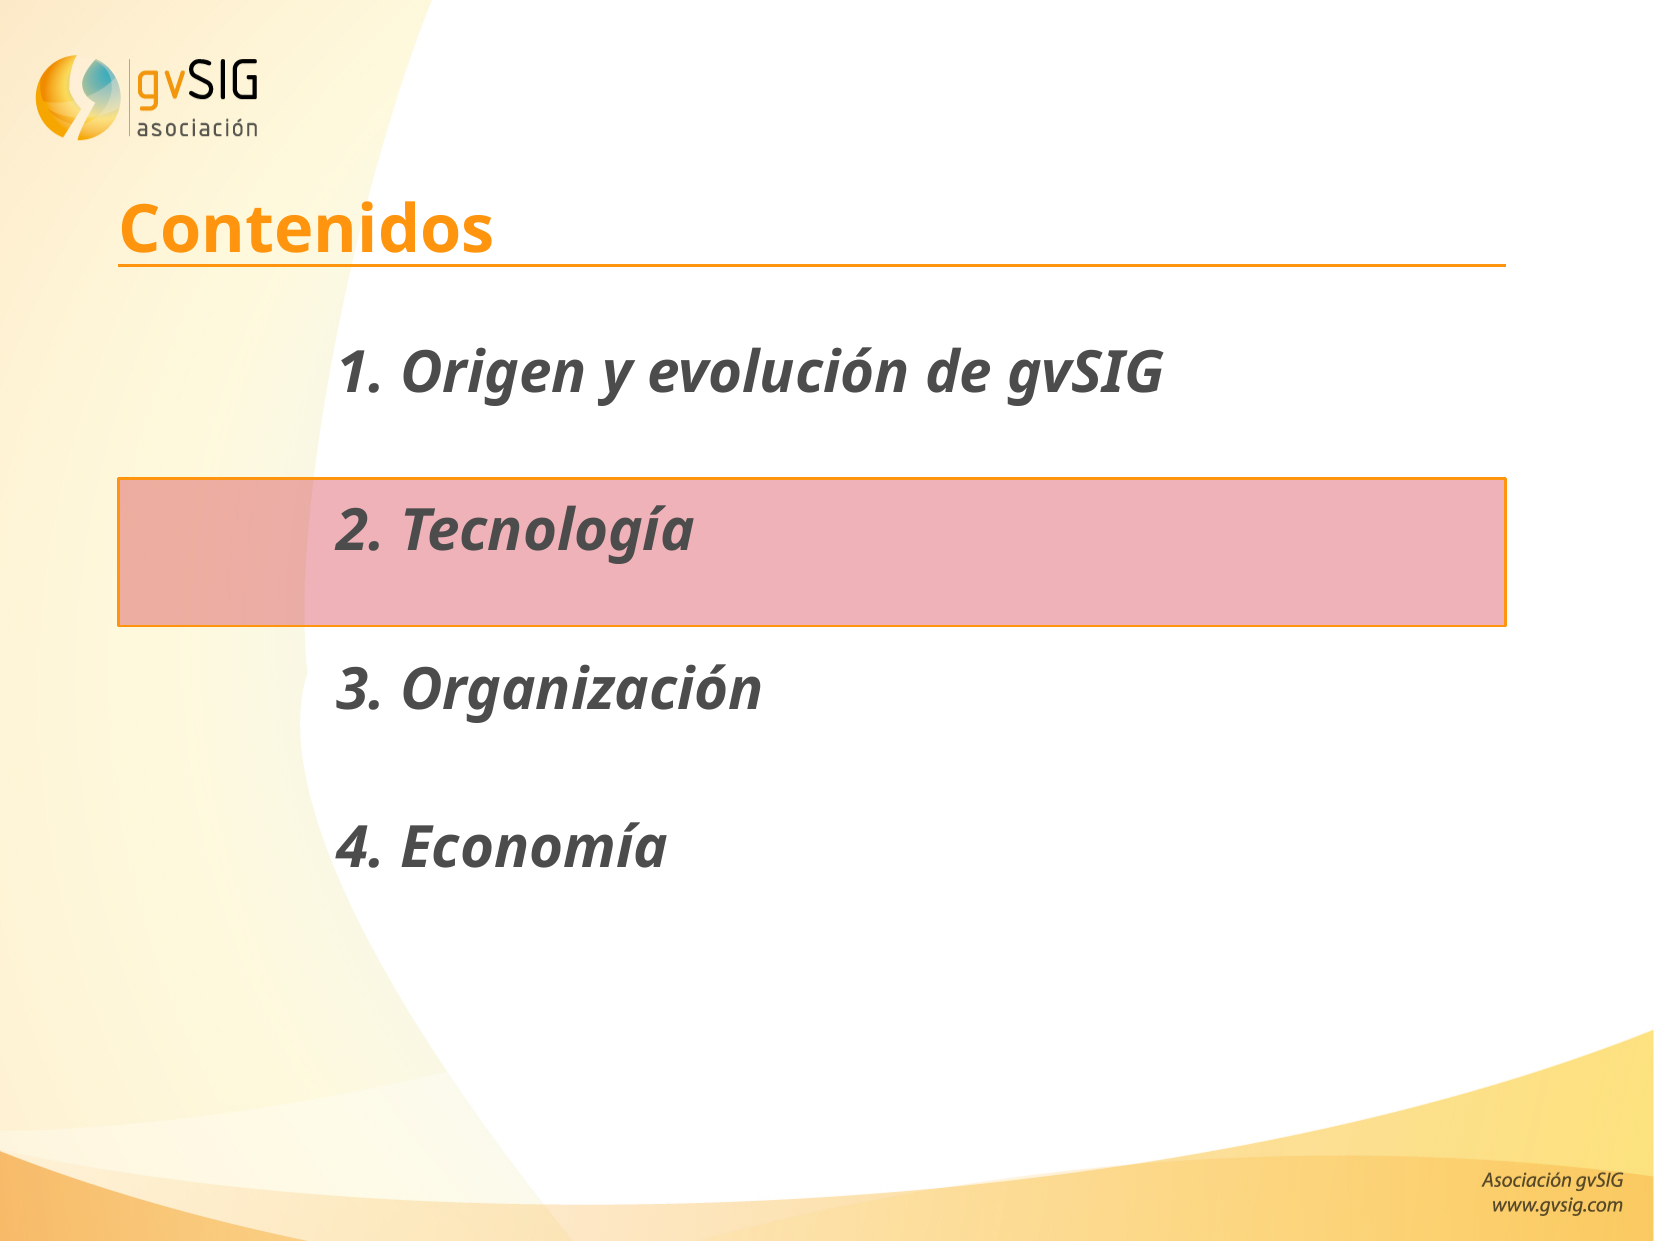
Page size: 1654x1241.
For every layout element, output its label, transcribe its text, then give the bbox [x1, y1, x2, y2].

text_box [118, 478, 336, 626]
title Contenidos [118, 177, 1607, 276]
text_box [1300, 478, 1506, 626]
picture [0, 0, 1654, 1241]
title 1. Origen y evolución de gvSIG 2. Tecnología 3. Organización 4. Economía [336, 381, 1300, 992]
